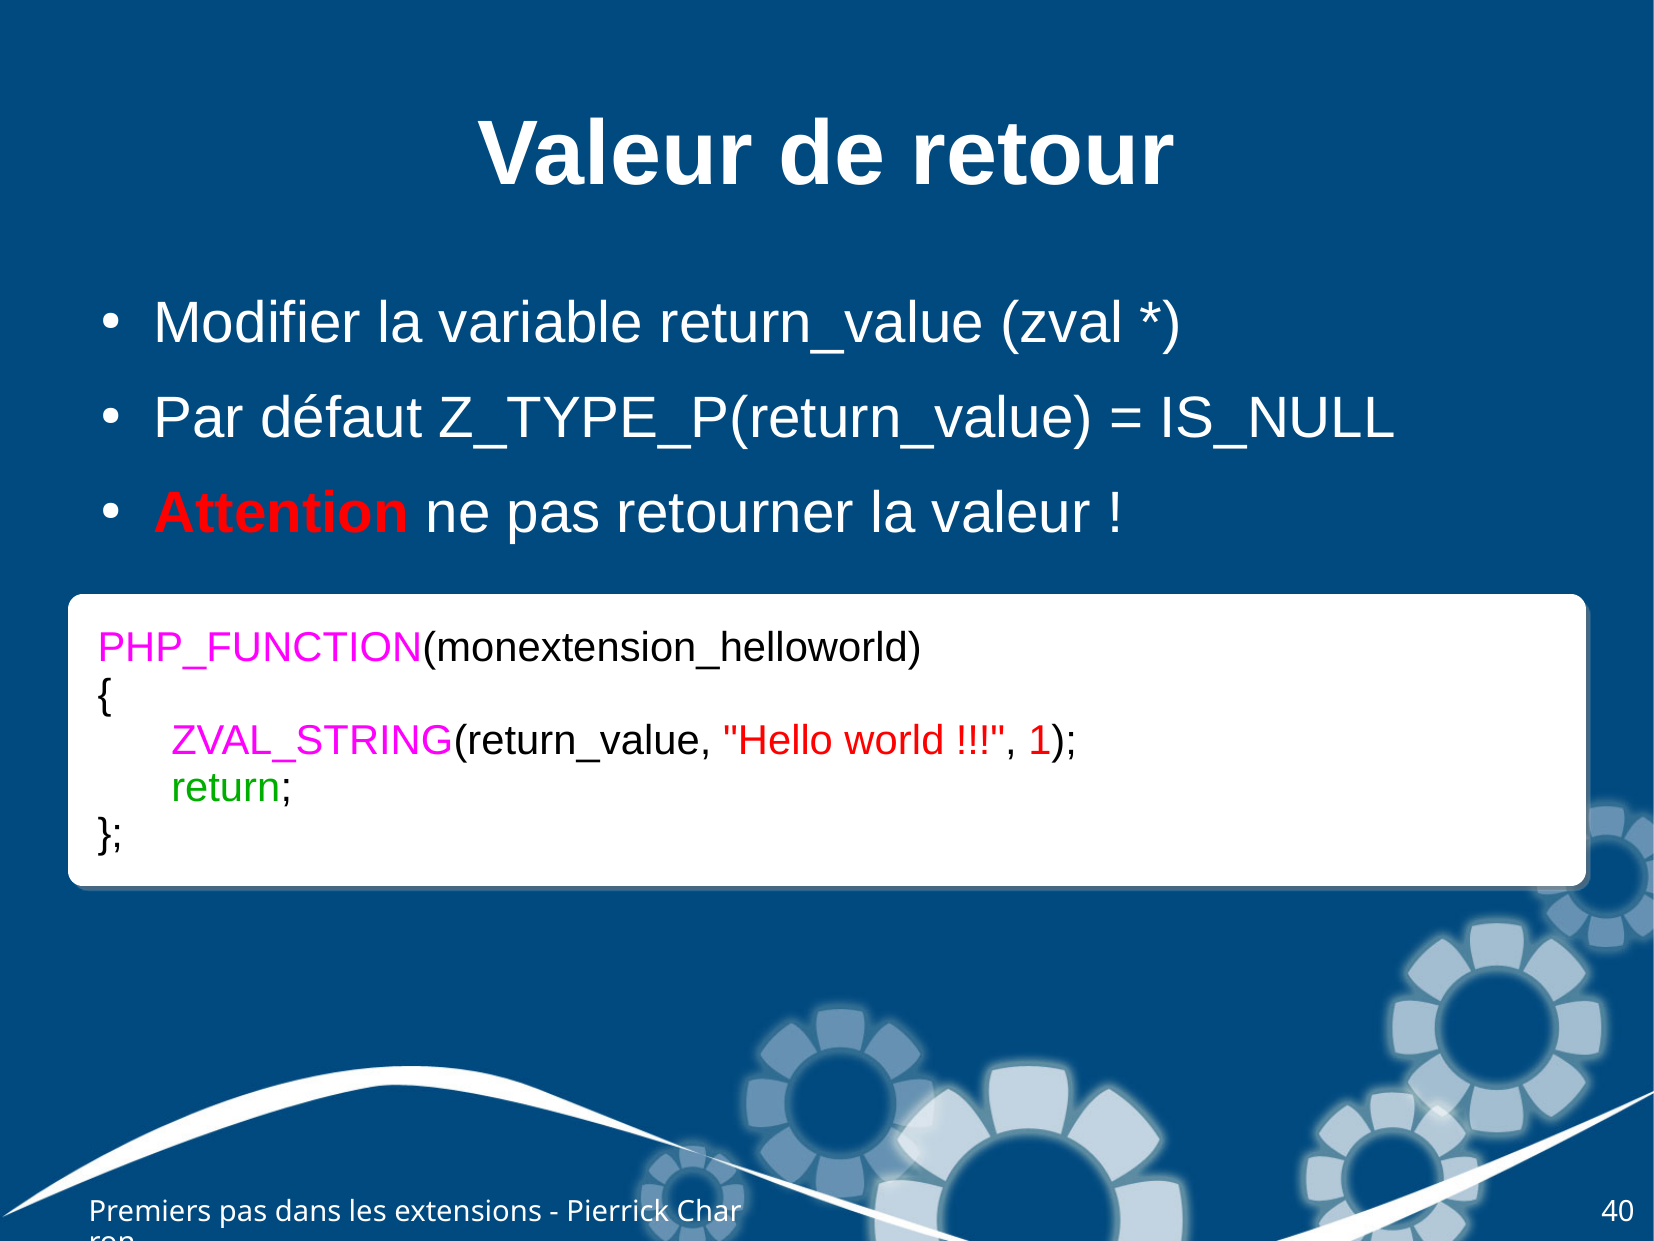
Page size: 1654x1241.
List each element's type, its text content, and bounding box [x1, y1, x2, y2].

list PHP_FUNCTION(monextension_helloworld) { ZVAL_STRING(return_value, "Hello world !!!", 1); return; }; [82, 609, 1571, 872]
list Modifier la variable return_value (zval *) Par défaut Z_TYPE_P(return_value) = IS_NULL Attention ne pas retourner la valeur ! [82, 890, 1571, 1109]
title Valeur de retour [82, 49, 1571, 257]
picture [0, 0, 1654, 1241]
list Modifier la variable return_value (zval *) Par défaut Z_TYPE_P(return_value) = IS_NULL Attention ne pas retourner la valeur ! [82, 290, 1571, 594]
